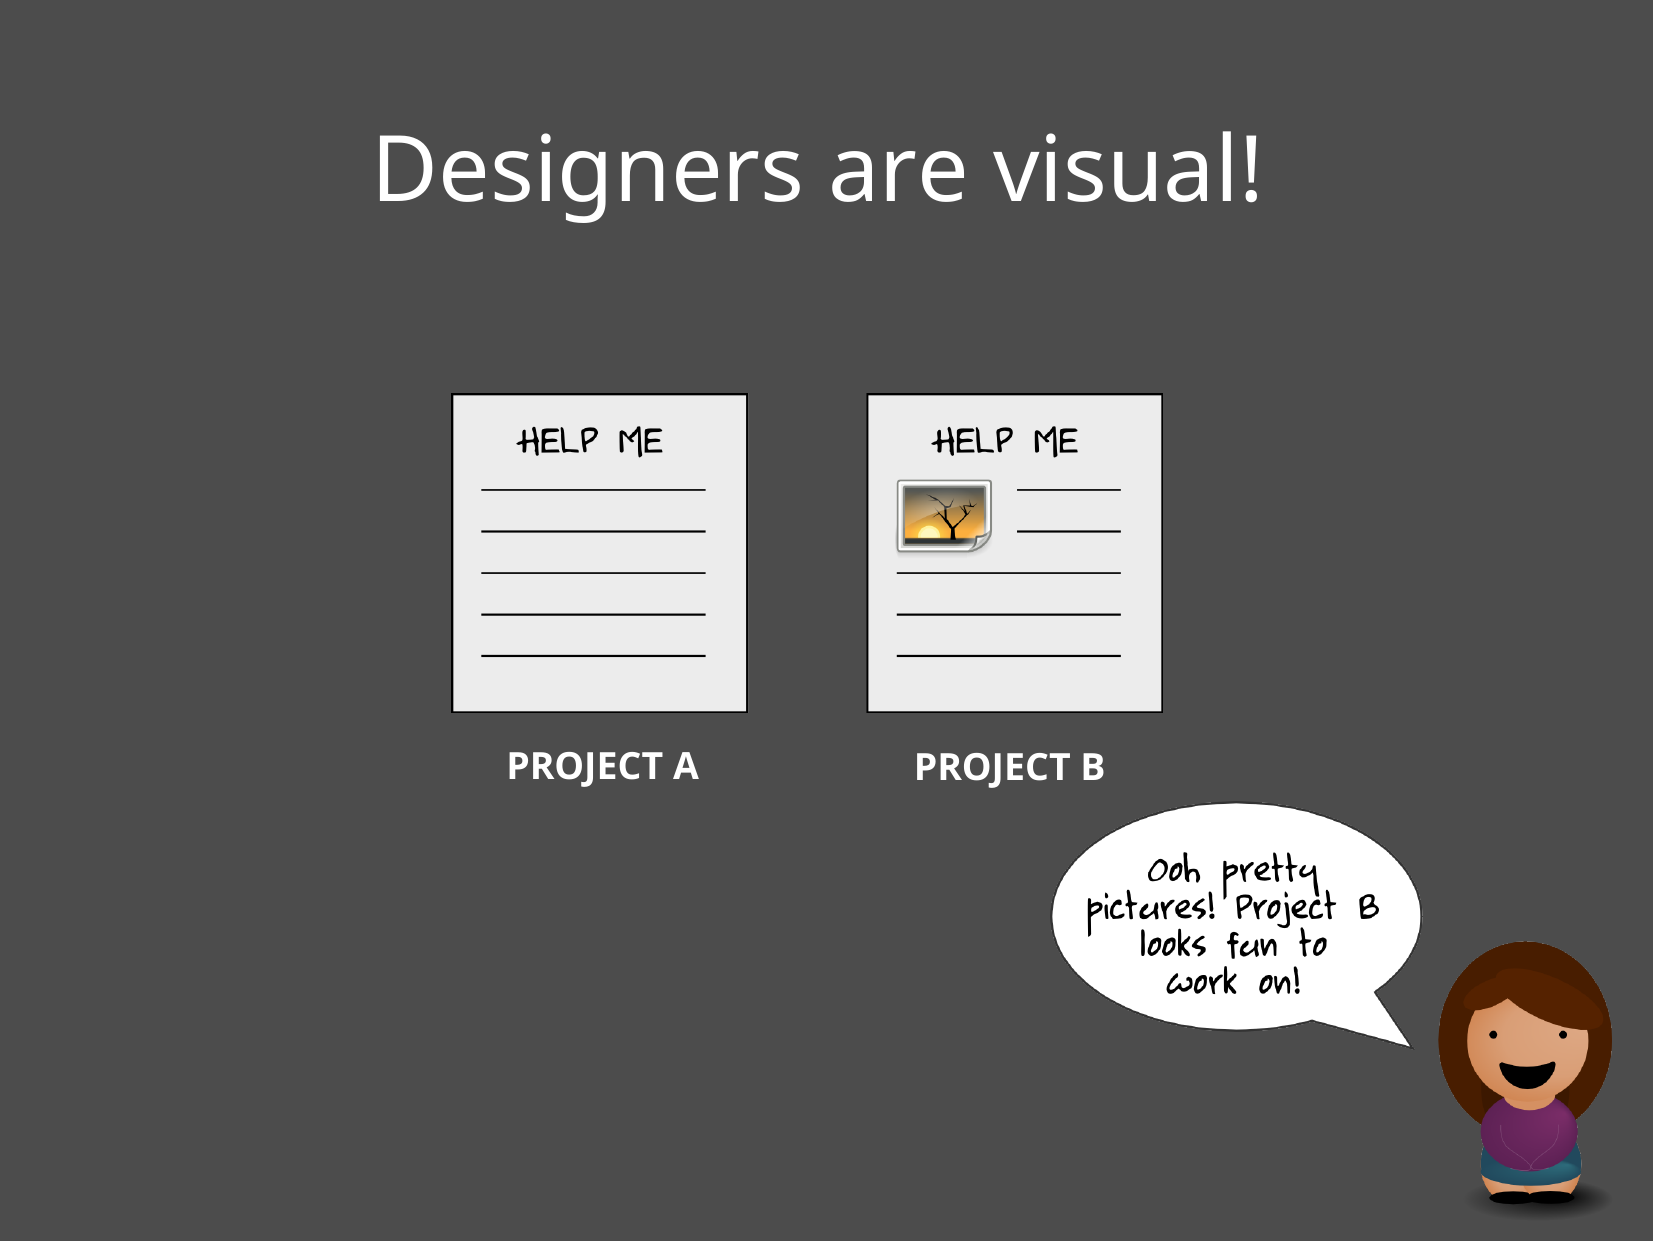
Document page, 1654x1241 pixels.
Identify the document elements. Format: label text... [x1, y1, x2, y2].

title PROJECT B [913, 738, 1249, 800]
title PROJECT A [506, 738, 841, 800]
title Designers are visual! [75, 71, 1562, 279]
picture [1050, 801, 1613, 1221]
picture [451, 393, 1163, 713]
